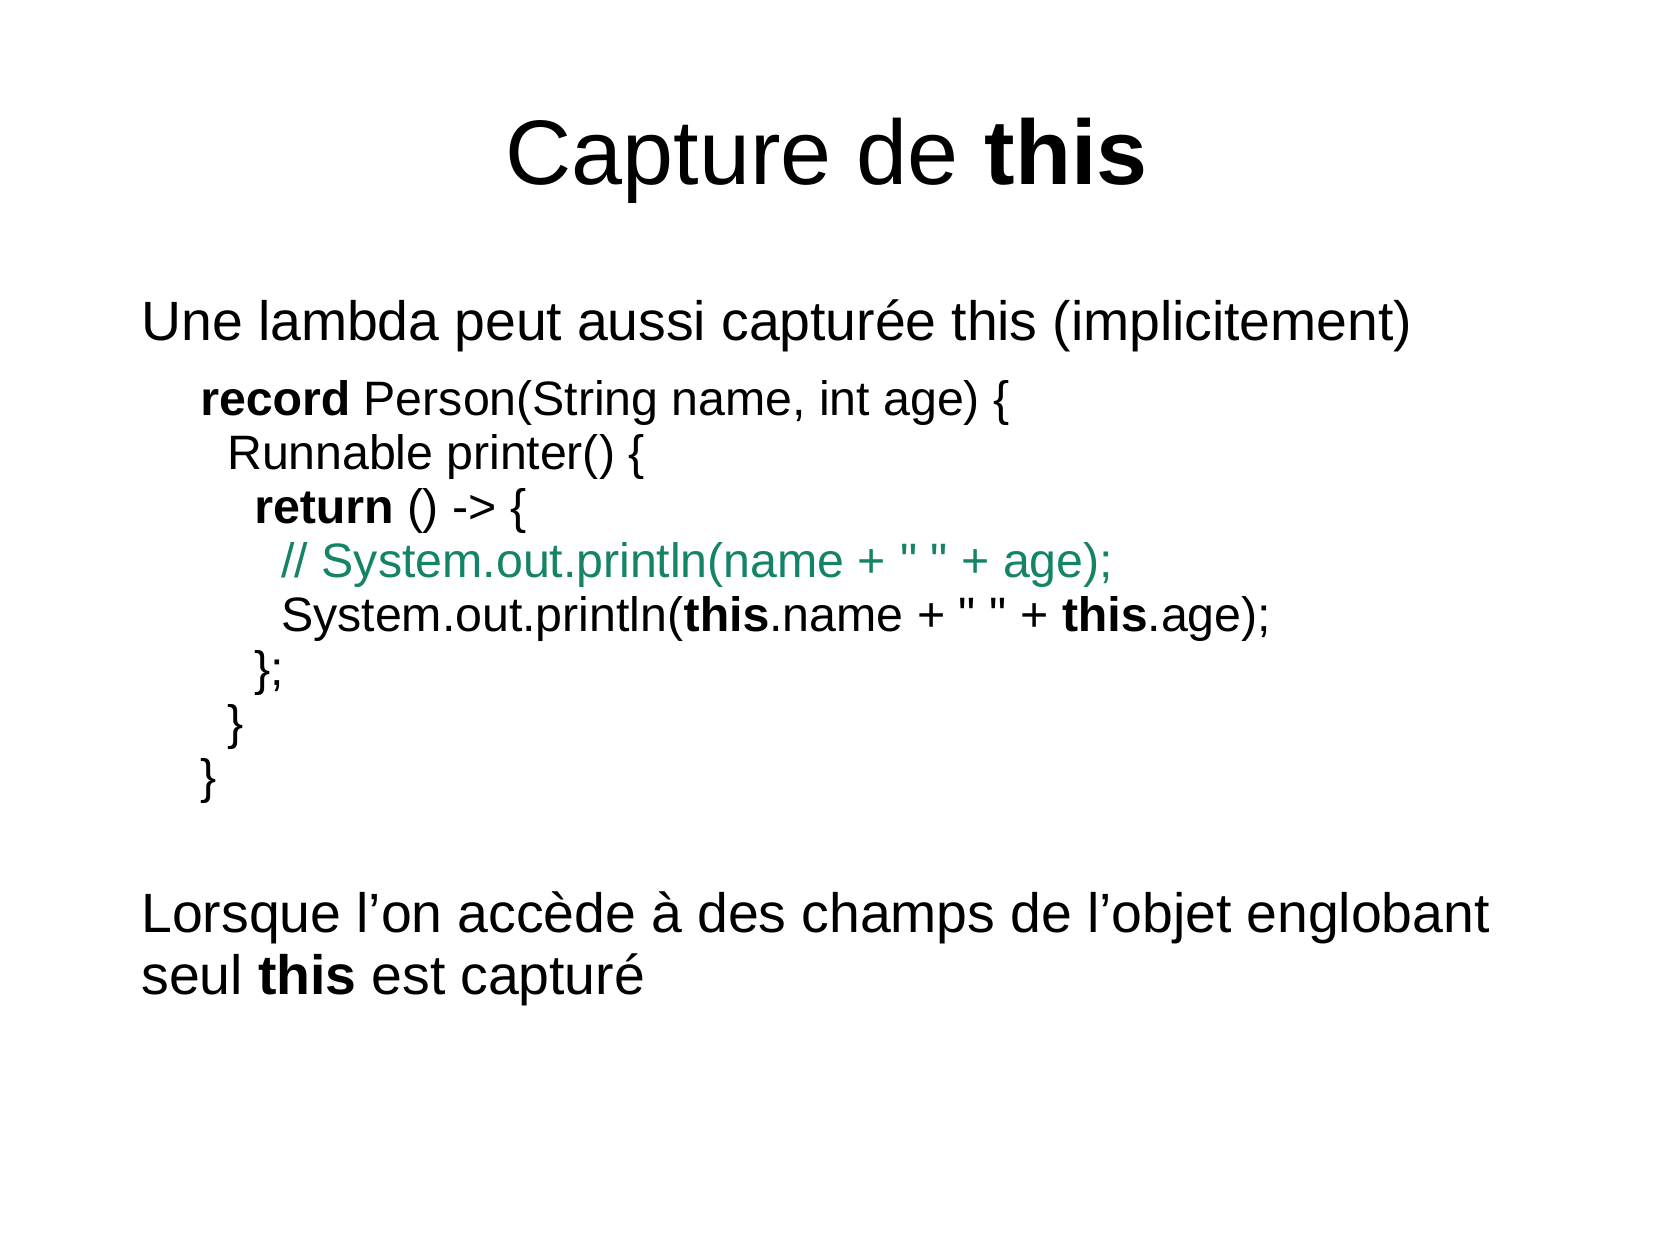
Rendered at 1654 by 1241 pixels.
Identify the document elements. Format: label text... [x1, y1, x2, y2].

list Une lambda peut aussi capturée this (implicitement) record Person(String name, int age) { Runnable printer() { return () -> { // System.out.println(name + " " + age); System.out.println(this.name + " " + this.age); }; } } Lorsque l’on accède à des champs de l’objet englobant seul this est capturé [82, 290, 1571, 1010]
title Capture de this [82, 49, 1571, 257]
